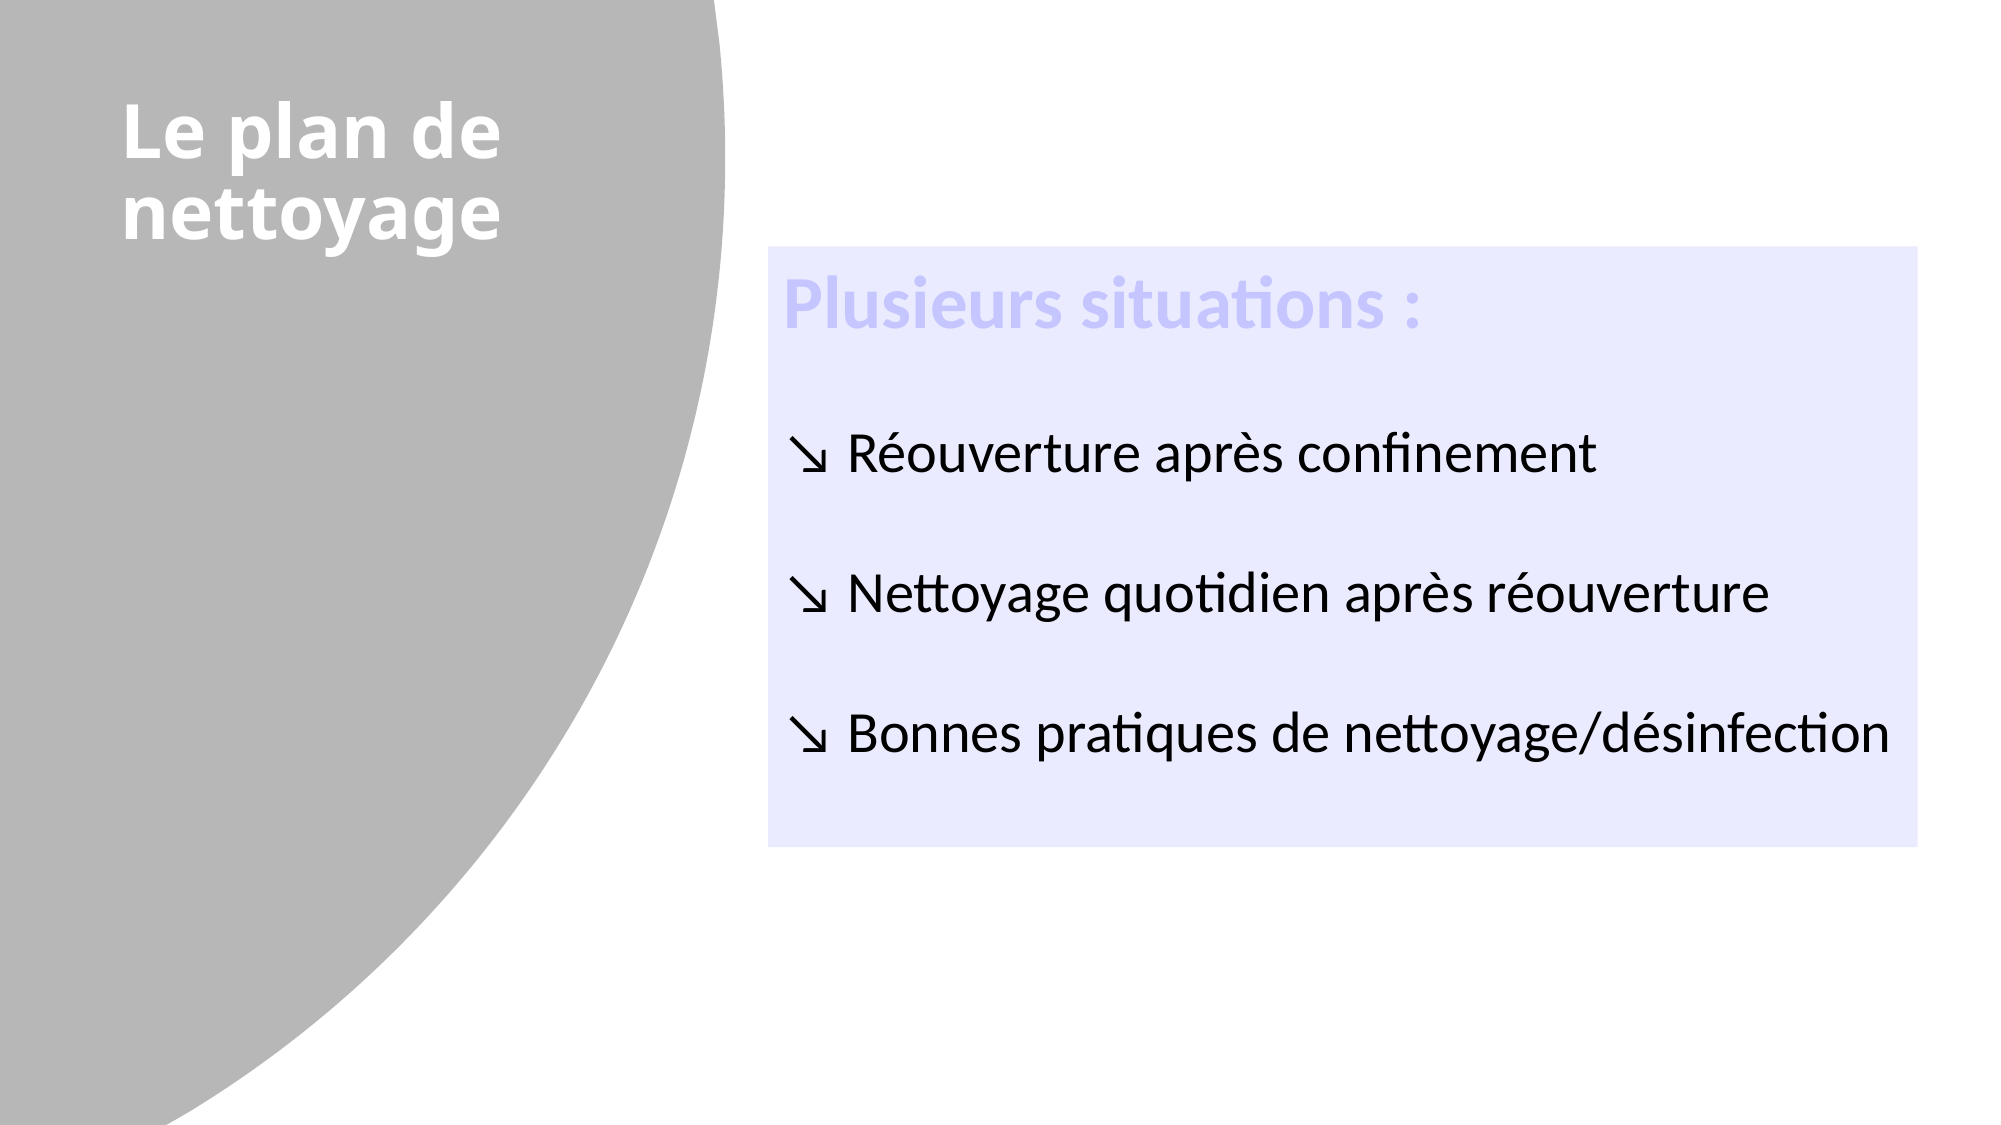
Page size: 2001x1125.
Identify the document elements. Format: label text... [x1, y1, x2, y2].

text_box Plusieurs situations : ↘ Réouverture après confinement ↘ Nettoyage quotidien après réouverture ↘ Bonnes pratiques de nettoyage/désinfection [768, 246, 1918, 848]
title Le plan de nettoyage [104, 86, 576, 440]
text_box [0, 0, 726, 1125]
